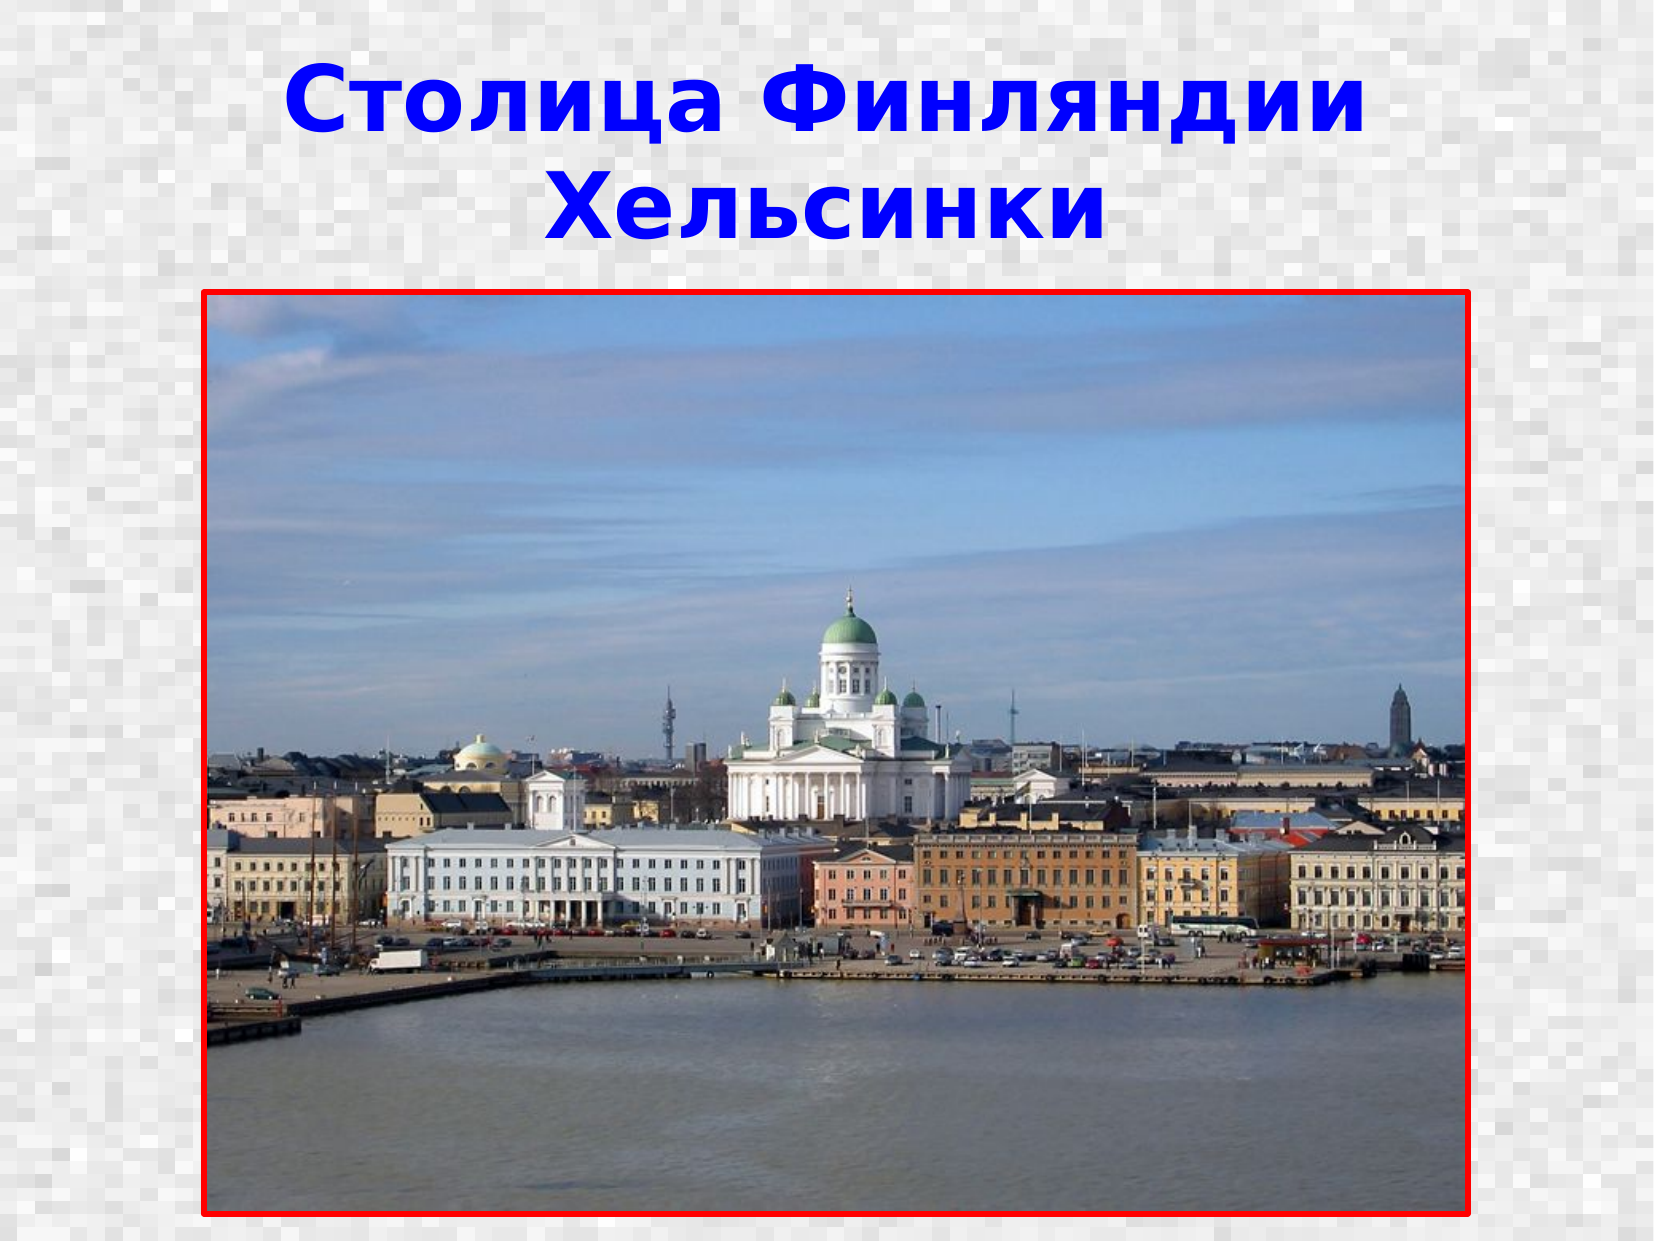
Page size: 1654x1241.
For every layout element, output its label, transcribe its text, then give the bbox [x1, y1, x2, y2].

picture [0, 0, 1654, 1241]
title Столица Финляндии Хельсинки [82, 45, 1571, 261]
